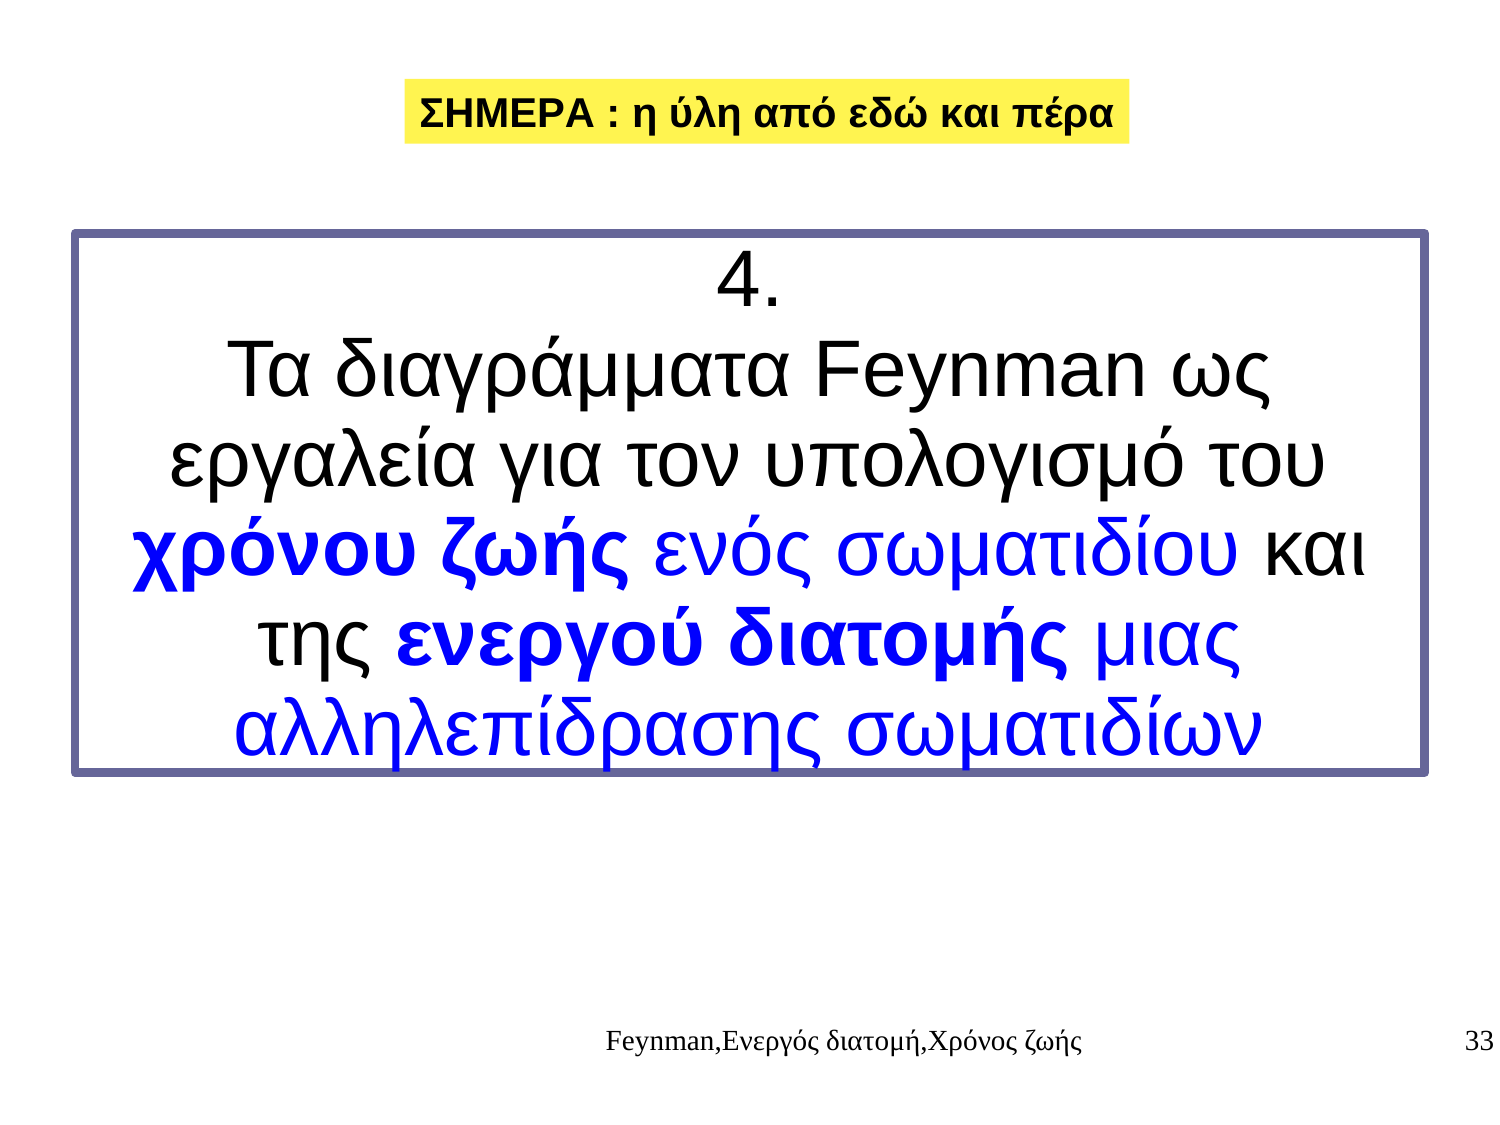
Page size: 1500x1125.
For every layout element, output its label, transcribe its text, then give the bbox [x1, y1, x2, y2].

title 4. Τα διαγράμματα Feynman ως εργαλεία για τον υπολογισμό του χρόνου ζωής ενός σωματιδίου και της ενεργού διατομής μιας αλληλεπίδρασης σωματιδίων [75, 233, 1425, 773]
text_box ΣΗΜΕΡΑ : η ύλη από εδώ και πέρα [404, 78, 1130, 144]
